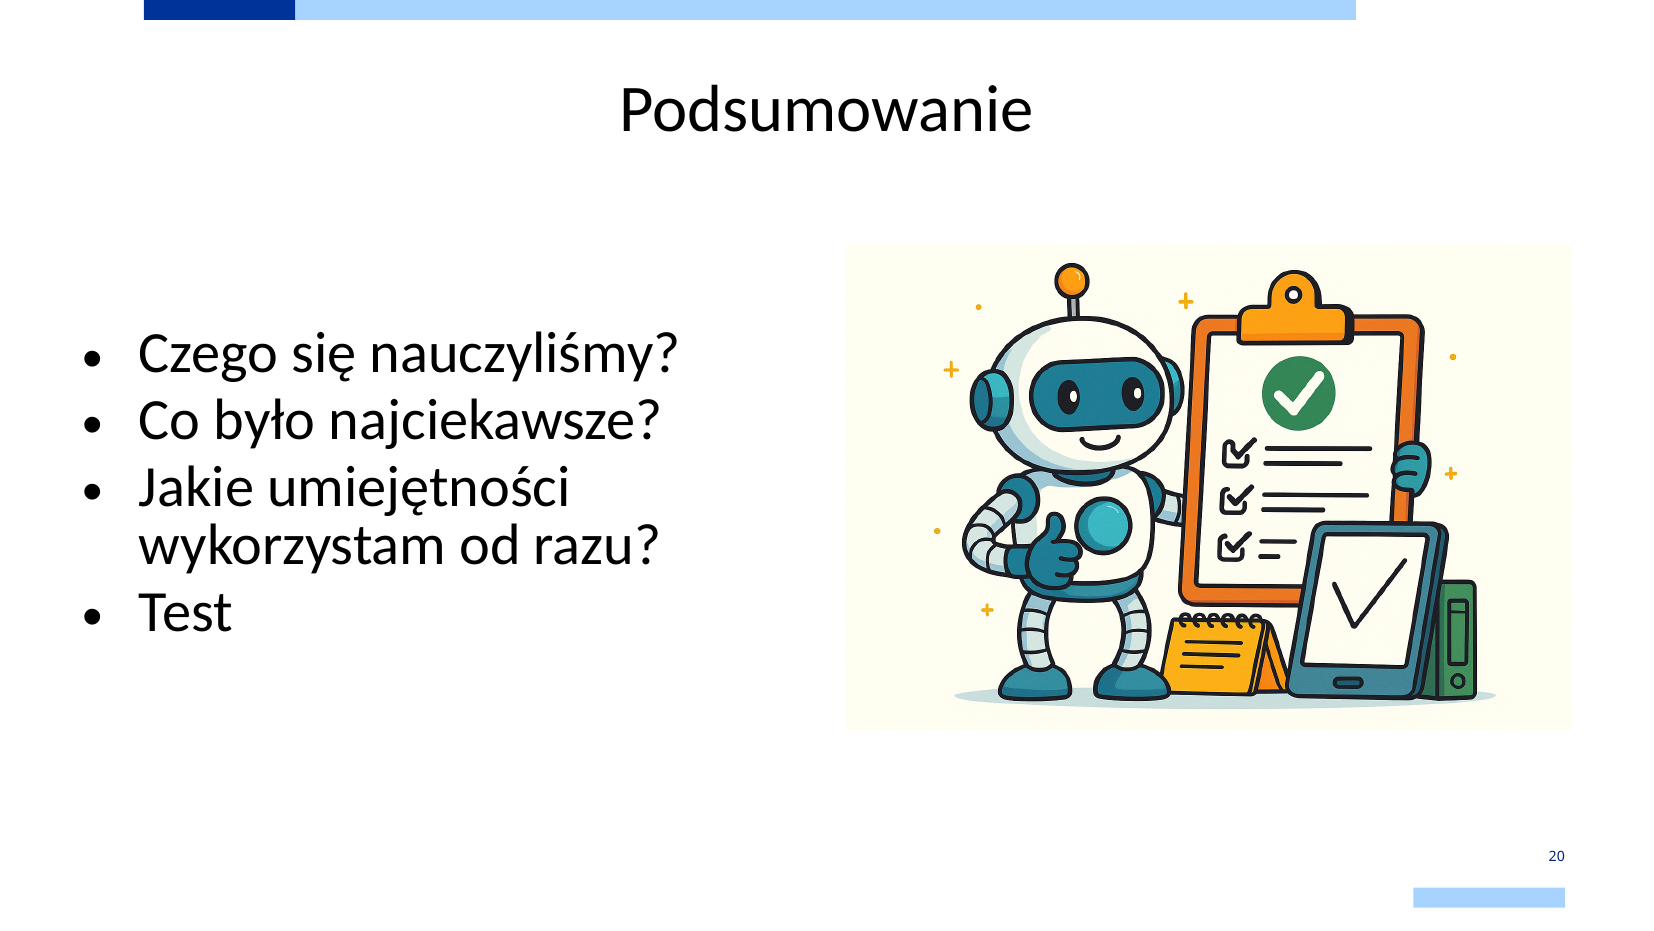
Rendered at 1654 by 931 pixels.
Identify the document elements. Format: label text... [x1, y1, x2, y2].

title Podsumowanie [82, 37, 1571, 193]
picture [845, 245, 1572, 730]
list Czego się nauczyliśmy? Co było najciekawsze? Jakie umiejętności wykorzystam od razu? Test [82, 217, 809, 758]
